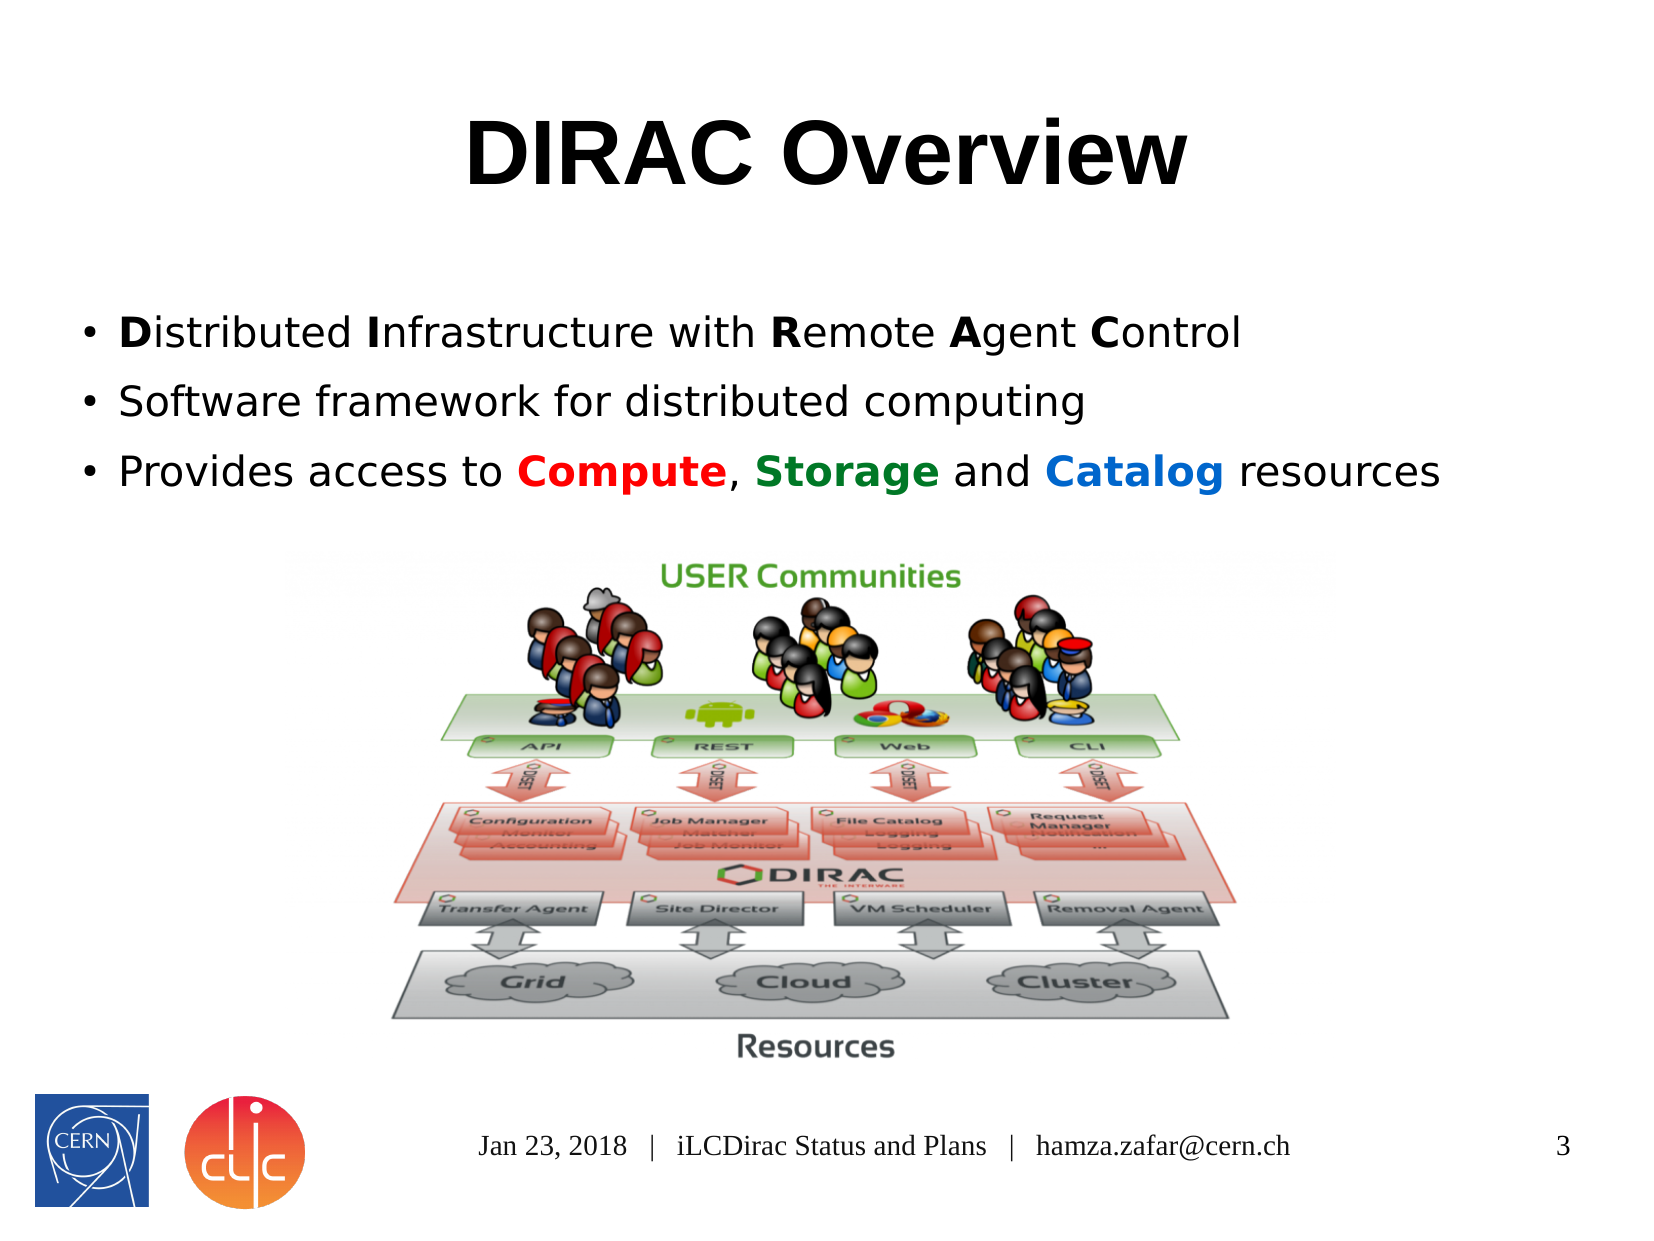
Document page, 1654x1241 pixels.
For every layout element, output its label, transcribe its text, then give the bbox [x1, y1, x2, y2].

subtitle Distributed Infrastructure with Remote Agent Control Software framework for distributed computing Provides access to Compute, Storage and Catalog resources [82, 195, 1571, 541]
picture [35, 1094, 149, 1208]
title DIRAC Overview [82, 49, 1571, 195]
picture [154, 551, 1336, 1237]
